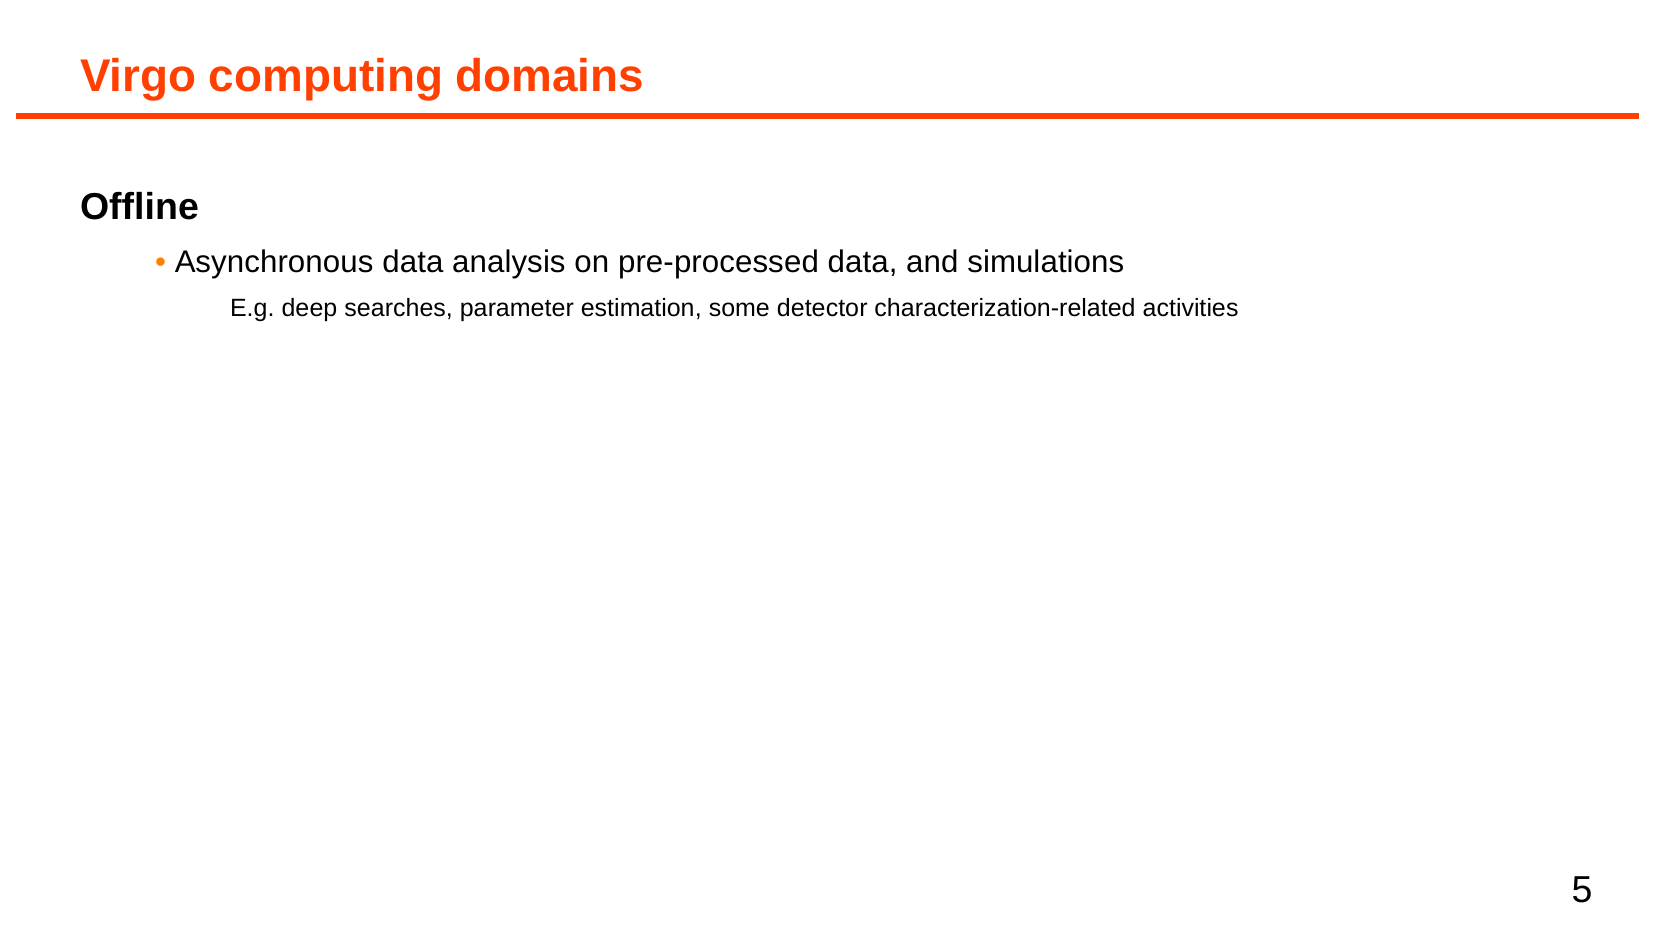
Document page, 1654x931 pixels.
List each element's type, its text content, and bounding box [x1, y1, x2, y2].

text_box Virgo computing domains Offline • Asynchronous data analysis on pre-processed data, and simulations E.g. deep searches, parameter estimation, some detector characterization-related activities [65, 119, 1596, 916]
text_box Virgo computing domains Offline • Asynchronous data analysis on pre-processed data, and simulations E.g. deep searches, parameter estimation, some detector characterization-related activities [65, 42, 1596, 113]
text_box 5 [1556, 861, 1639, 919]
